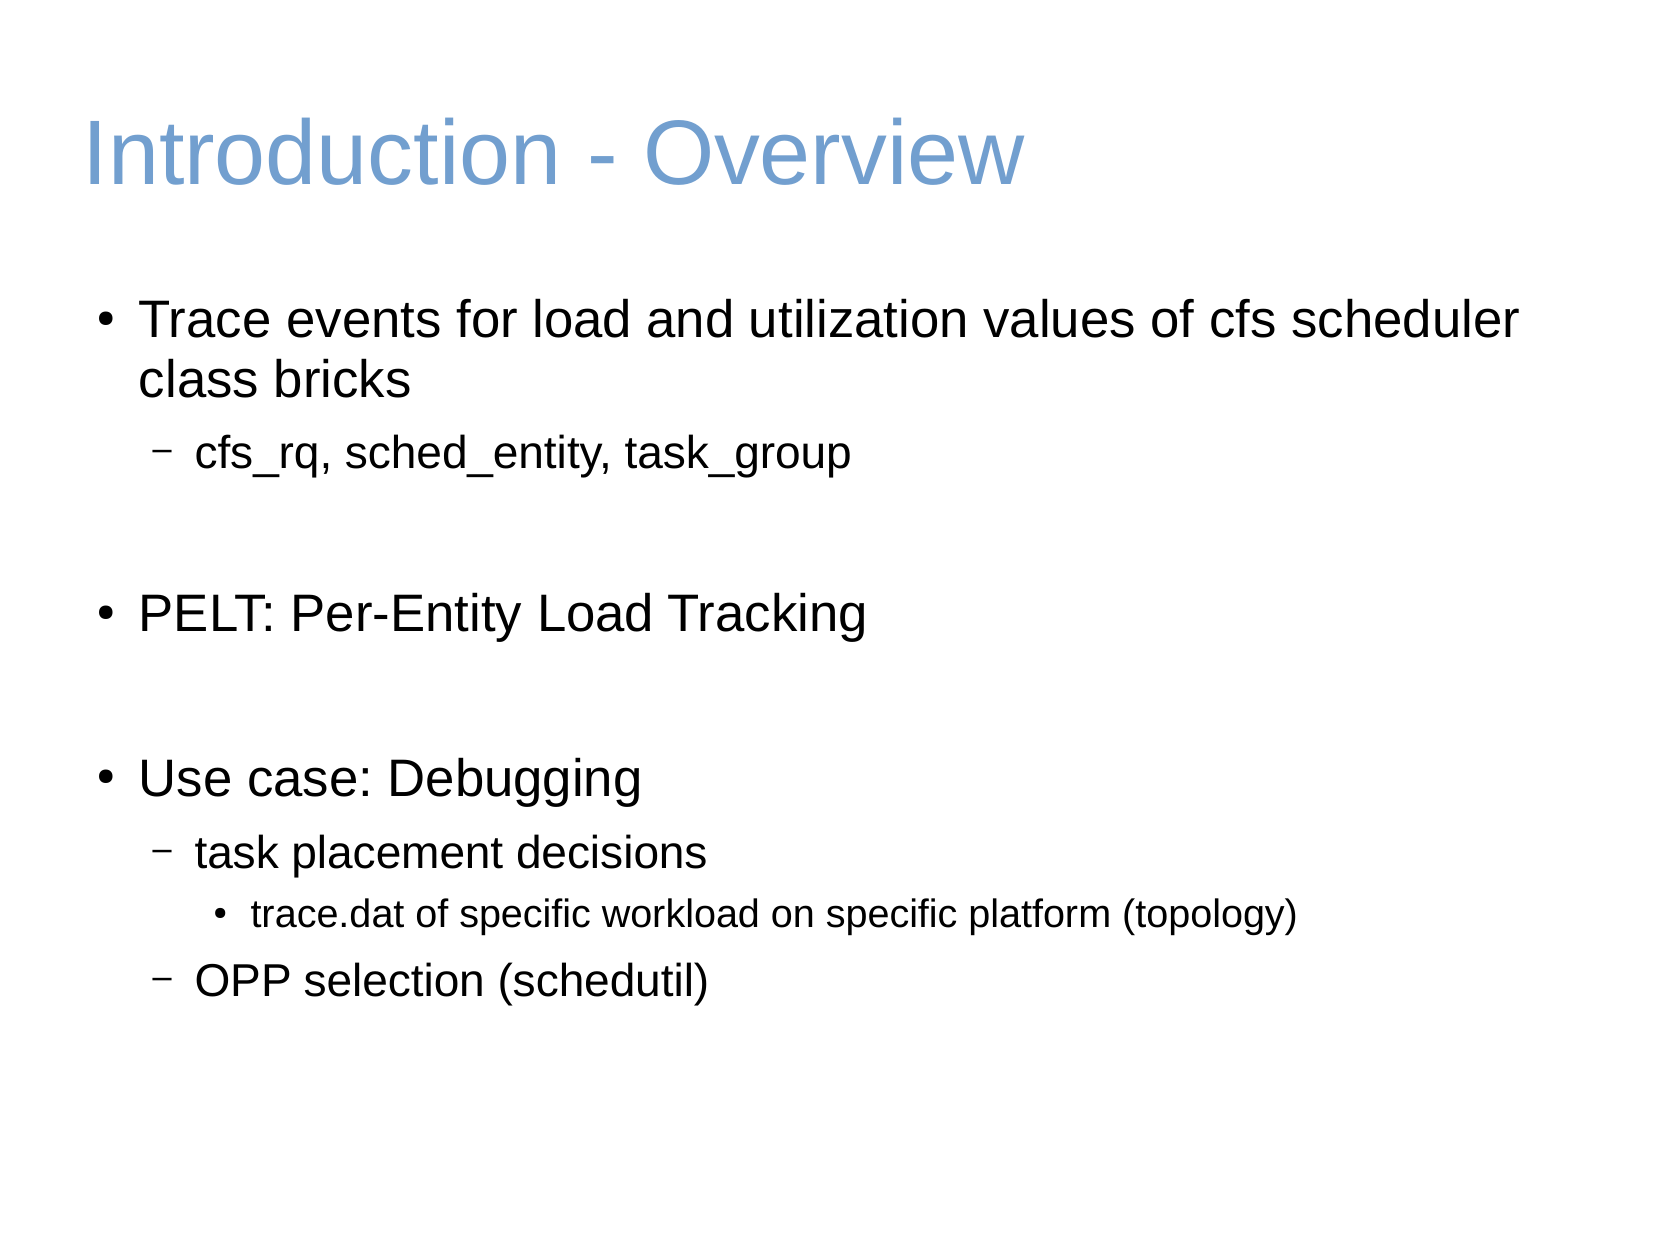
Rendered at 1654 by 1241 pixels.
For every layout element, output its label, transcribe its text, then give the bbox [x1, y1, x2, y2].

list Trace events for load and utilization values of cfs scheduler class bricks cfs_rq, sched_entity, task_group PELT: Per-Entity Load Tracking Use case: Debugging task placement decisions trace.dat of specific workload on specific platform (topology) OPP selection (schedutil) [82, 290, 1571, 1010]
title Introduction - Overview [82, 49, 1571, 257]
